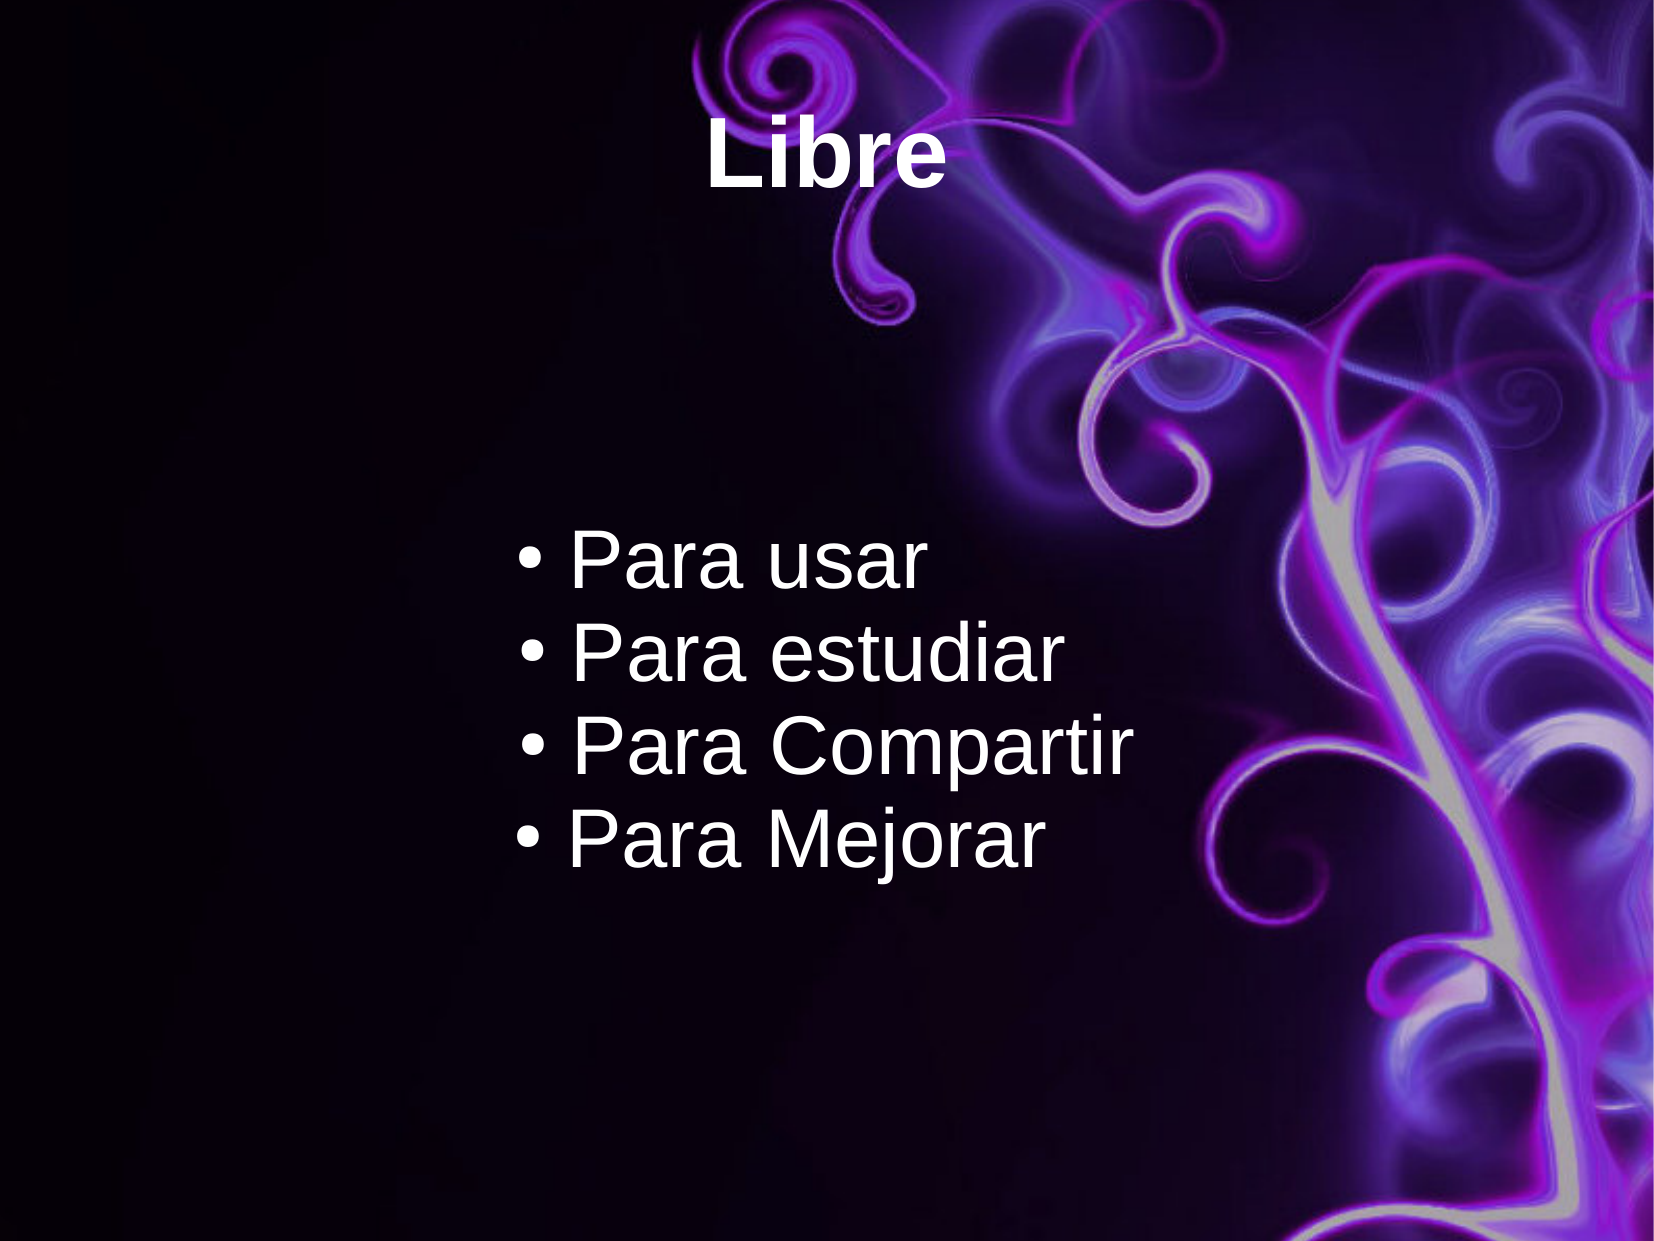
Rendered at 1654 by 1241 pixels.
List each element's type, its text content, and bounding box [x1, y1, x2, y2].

subtitle Para usar Para estudiar Para Compartir Para Mejorar [82, 290, 1571, 1109]
picture [426, 250, 1227, 290]
title Libre [82, 56, 1571, 250]
